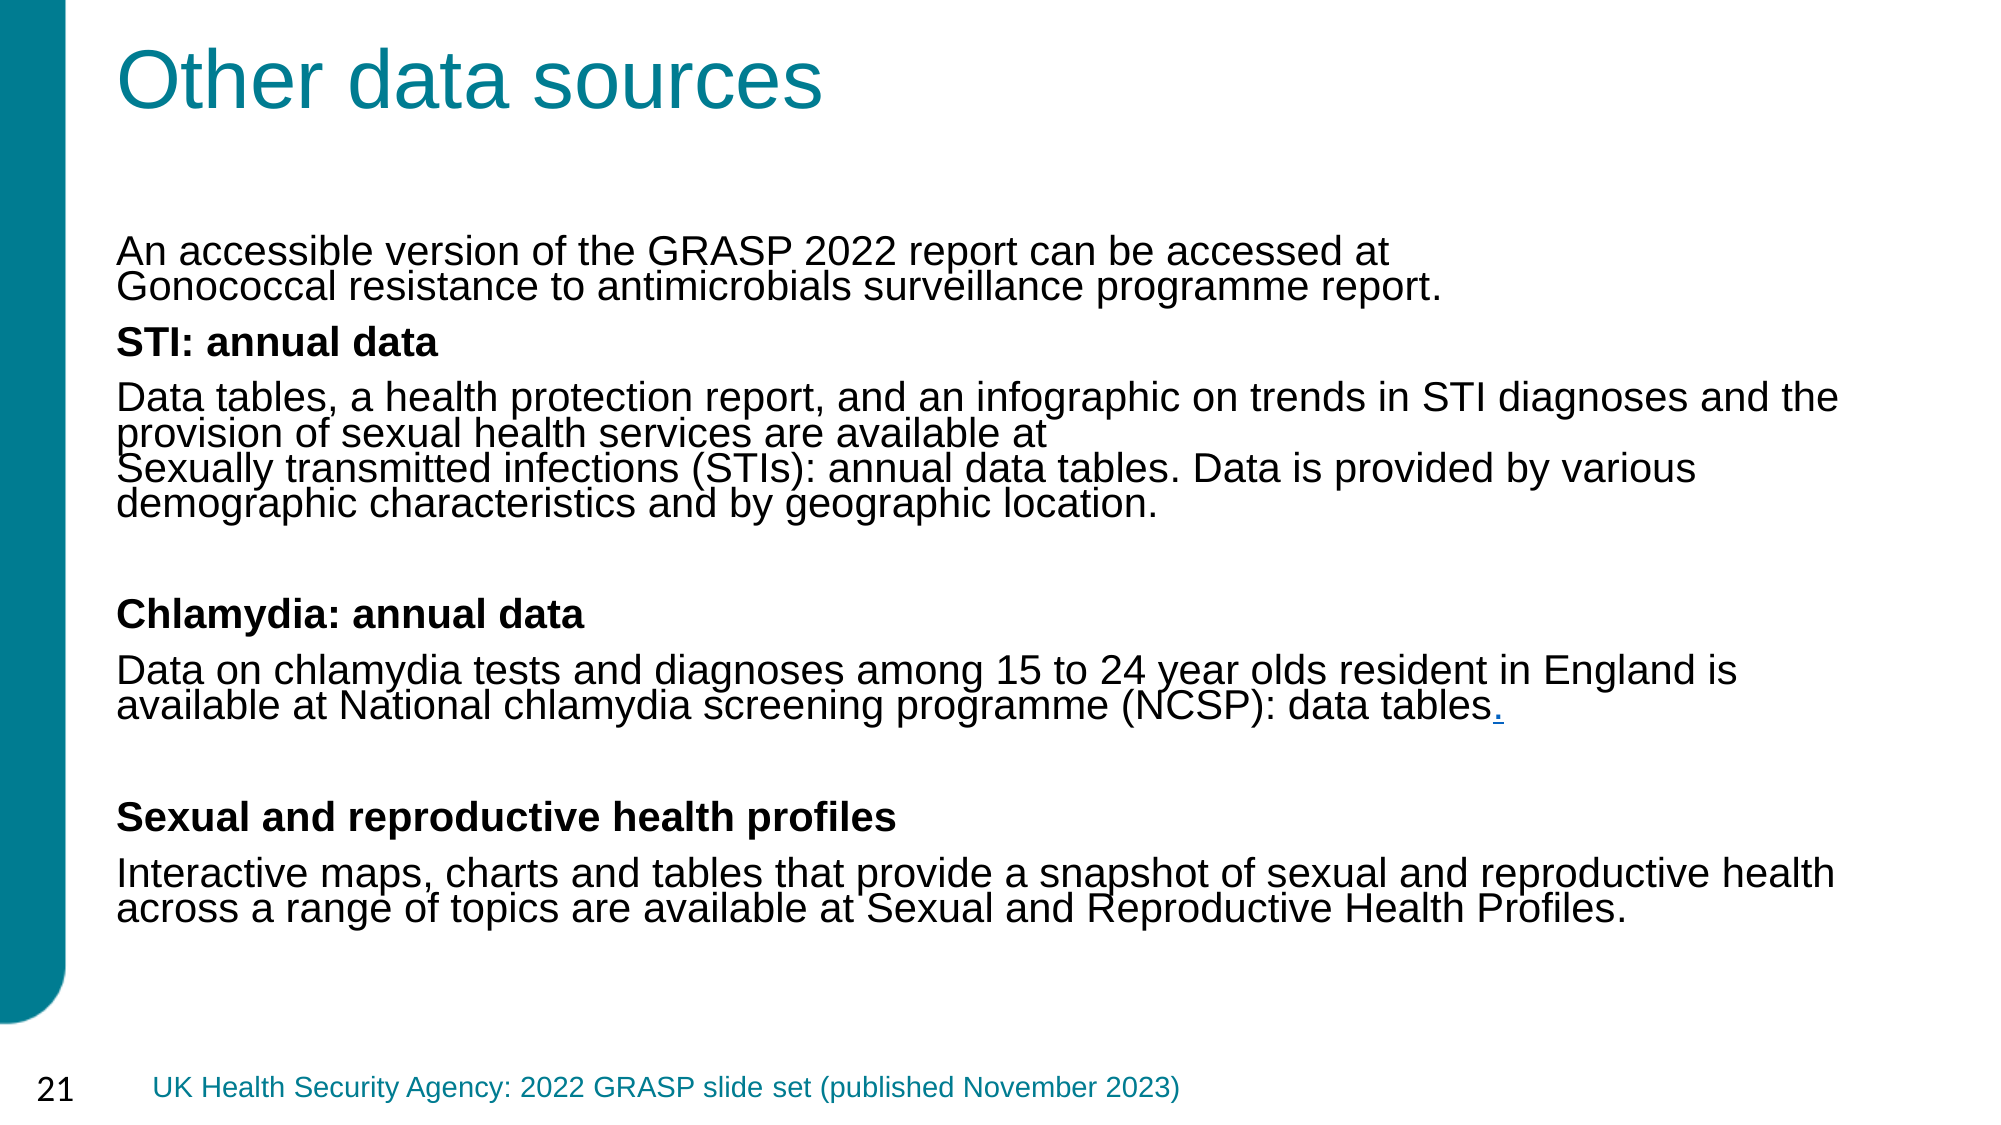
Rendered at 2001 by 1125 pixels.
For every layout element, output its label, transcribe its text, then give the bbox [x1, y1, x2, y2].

text_box UK Health Security Agency: 2022 GRASP slide set (published November 2023) [137, 1056, 1780, 1116]
title Other data sources [101, 29, 1926, 189]
text_box [21, 1056, 120, 1117]
list An accessible version of the GRASP 2022 report can be accessed at Gonococcal resistance to antimicrobials surveillance programme report. STI: annual data Data tables, a health protection report, and an infographic on trends in STI diagnoses and the provision of sexual health services are available at Sexually transmitted infections (STIs): annual data tables. Data is provided by various demographic characteristics and by geographic location. Chlamydia: annual data Data on chlamydia tests and diagnoses among 15 to 24 year olds resident in England is available at National chlamydia screening programme (NCSP): data tables. Sexual and reproductive health profiles Interactive maps, charts and tables that provide a snapshot of sexual and reproductive health across a range of topics are available at Sexual and Reproductive Health Profiles. [101, 229, 1926, 1005]
